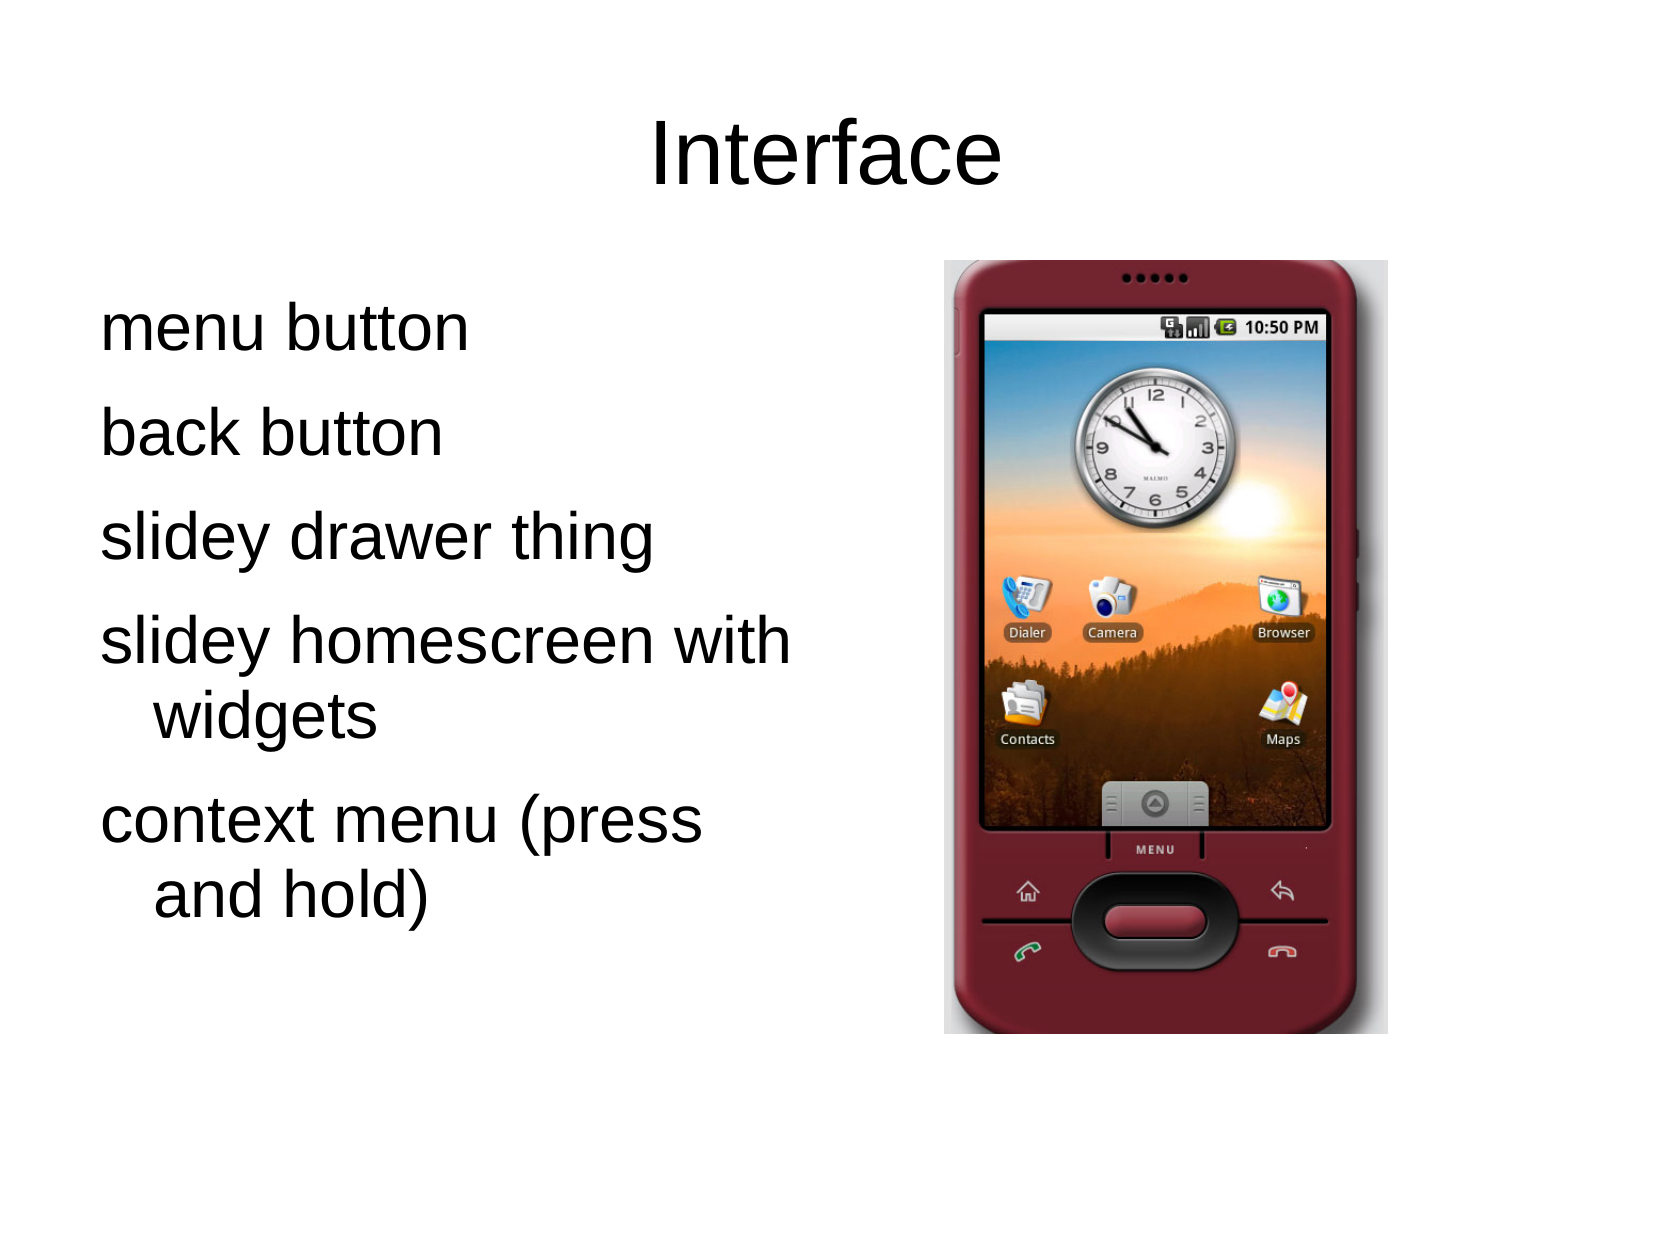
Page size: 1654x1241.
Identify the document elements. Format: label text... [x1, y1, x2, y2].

picture [944, 260, 1388, 1034]
title Interface [82, 56, 1571, 250]
list menu button back button slidey drawer thing slidey homescreen with widgets context menu (press and hold) [82, 290, 827, 1094]
